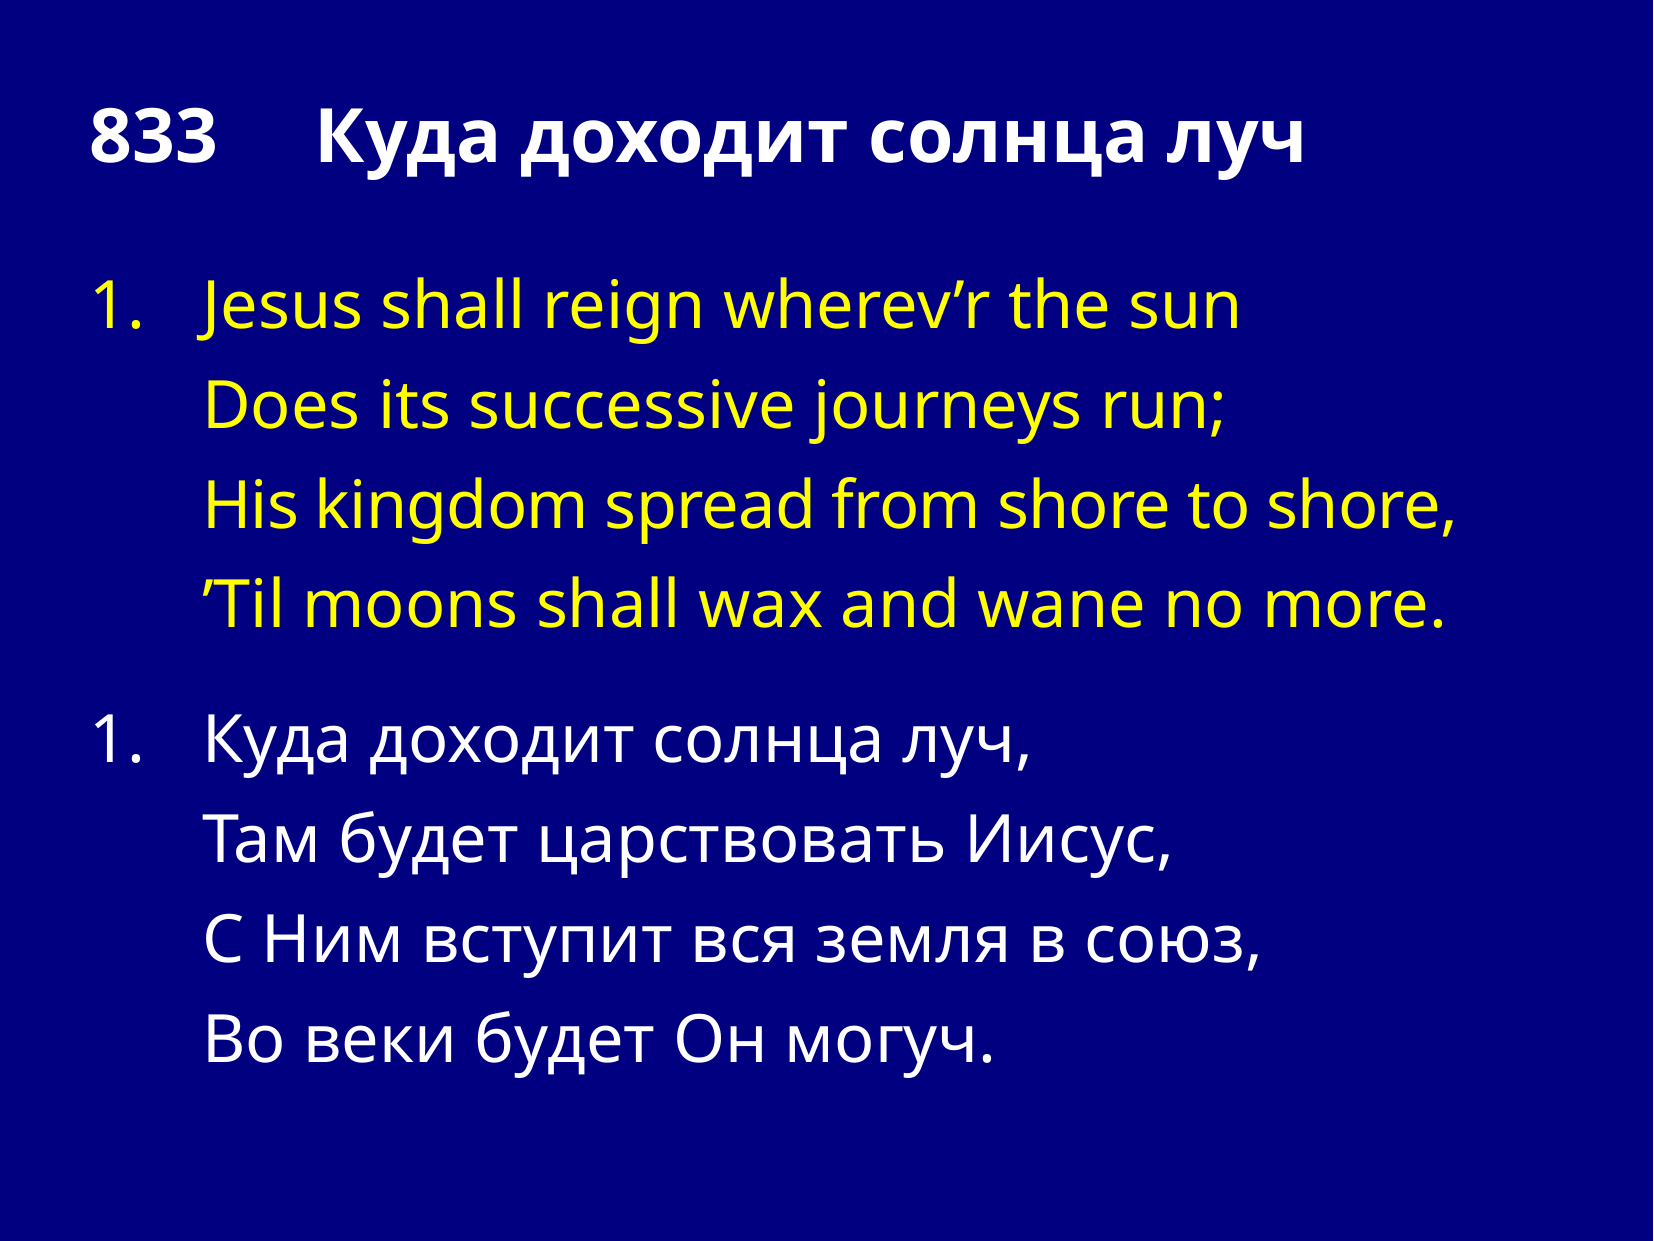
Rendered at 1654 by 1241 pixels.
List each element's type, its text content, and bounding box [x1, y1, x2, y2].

text_box 833 Куда доходит солнца луч [75, 75, 1576, 188]
text_box 1. Куда доходит солнца луч, Там будет царствовать Иисус, С Ним вступит вся земля в союз, Во веки будет Он могуч. [75, 675, 1576, 1163]
text_box 1. Jesus shall reign wherev’r the sun Does its successive journeys run; His kingdom spread from shore to shore, ’Til moons shall wax and wane no more. [75, 150, 1651, 638]
